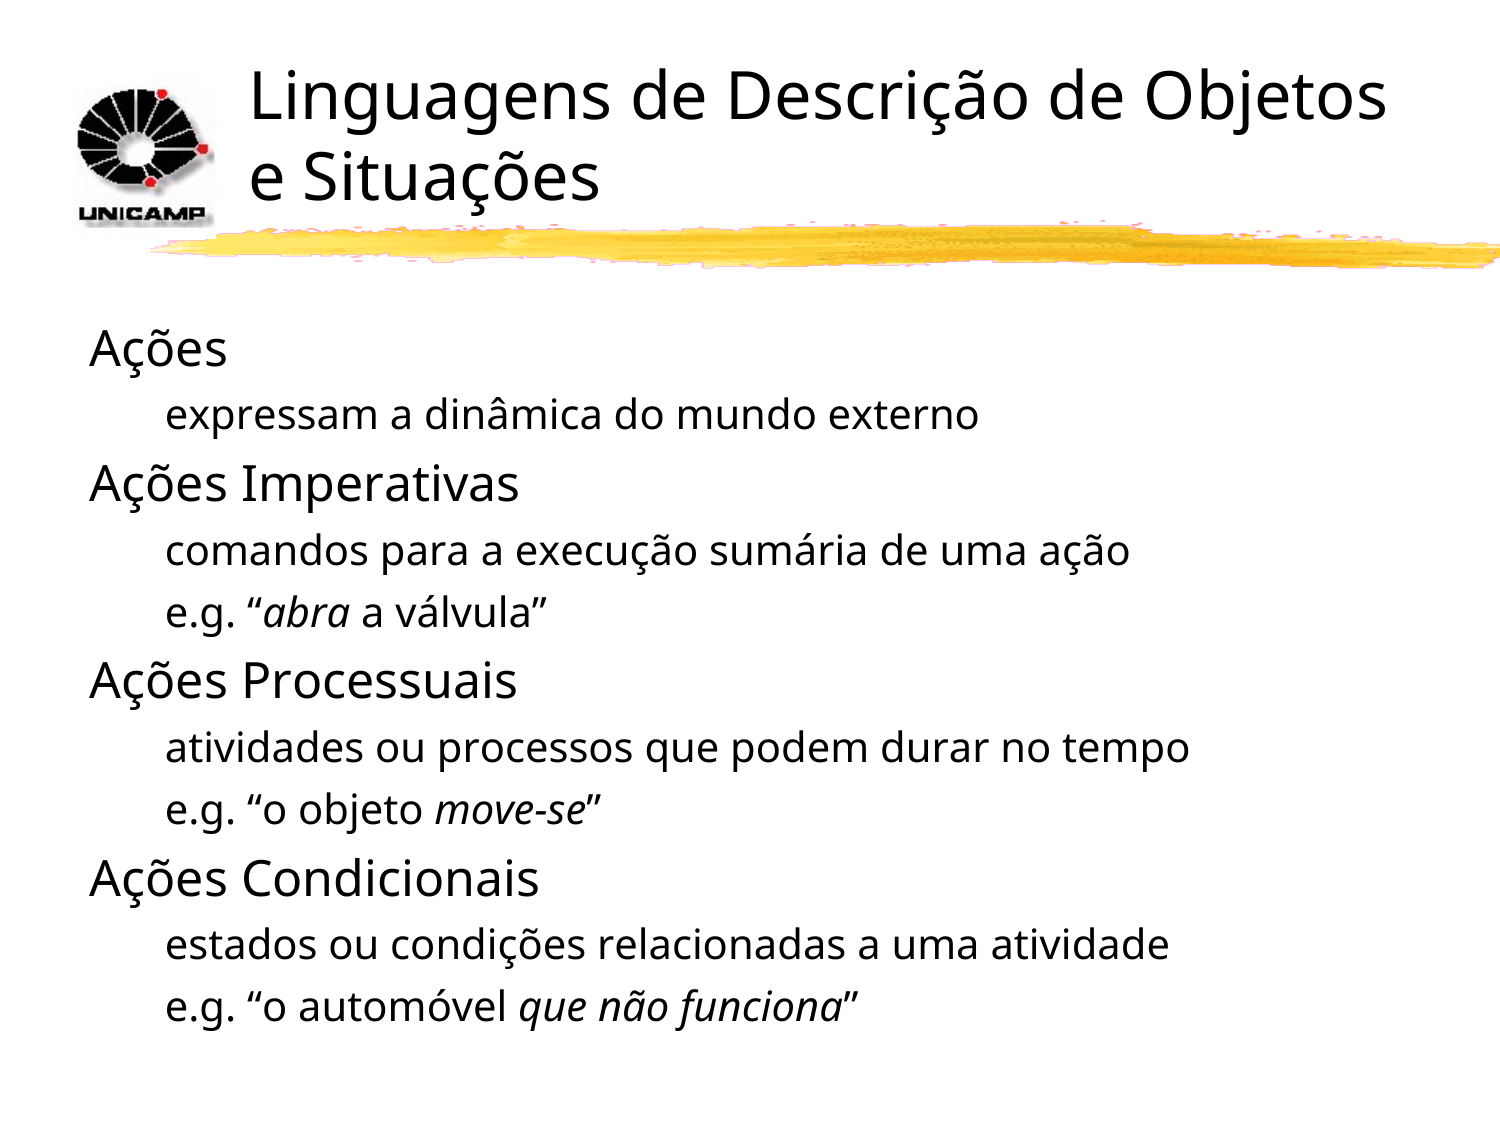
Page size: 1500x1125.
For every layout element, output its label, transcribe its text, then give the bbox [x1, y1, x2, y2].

list Ações expressam a dinâmica do mundo externo Ações Imperativas comandos para a execução sumária de uma ação e.g. “abra a válvula” Ações Processuais atividades ou processos que podem durar no tempo e.g. “o objeto move-se” Ações Condicionais estados ou condições relacionadas a uma atividade e.g. “o automóvel que não funciona” [74, 309, 1417, 994]
picture [75, 74, 1500, 279]
title Linguagens de Descrição de Objetos e Situações [233, 37, 1434, 225]
